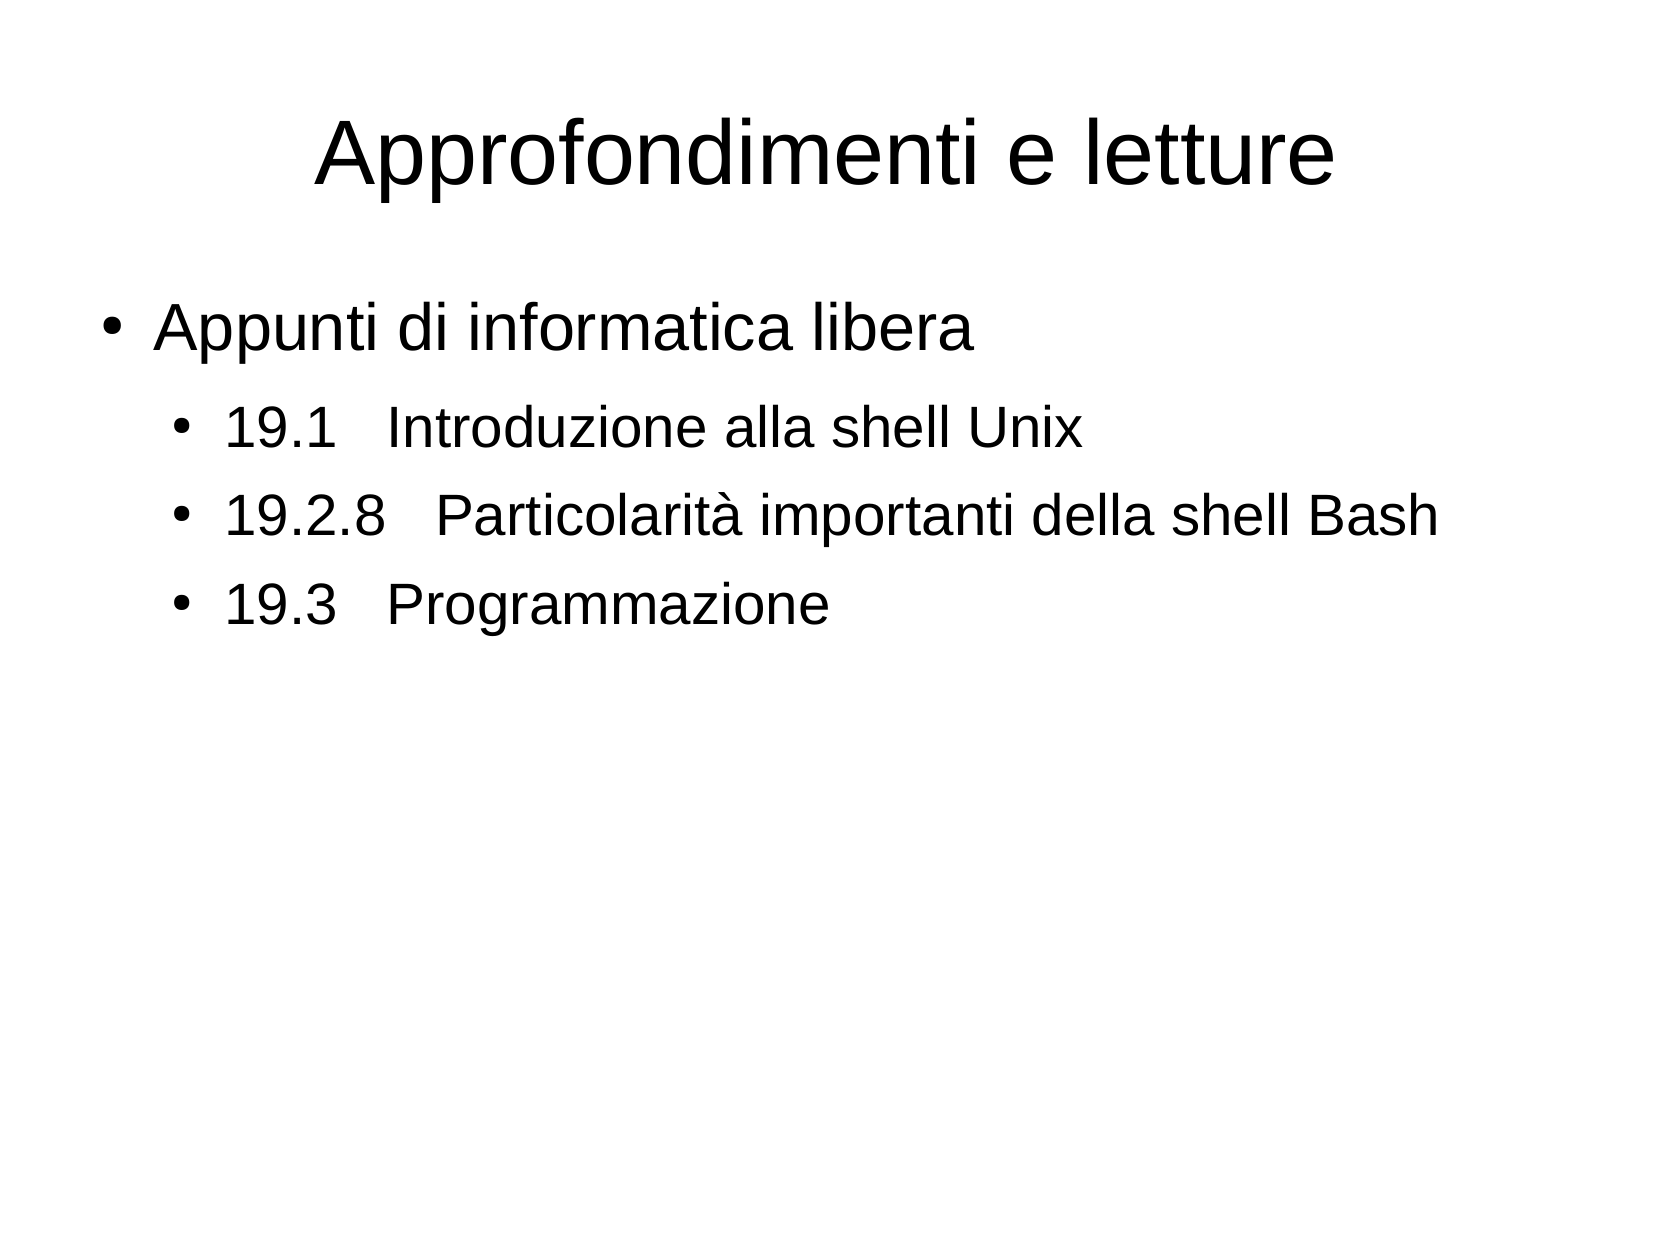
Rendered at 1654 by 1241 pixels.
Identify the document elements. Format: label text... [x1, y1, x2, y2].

title Approfondimenti e letture [82, 49, 1571, 257]
list Appunti di informatica libera 19.1 Introduzione alla shell Unix 19.2.8 Particolarità importanti della shell Bash 19.3 Programmazione [82, 290, 1571, 1109]
